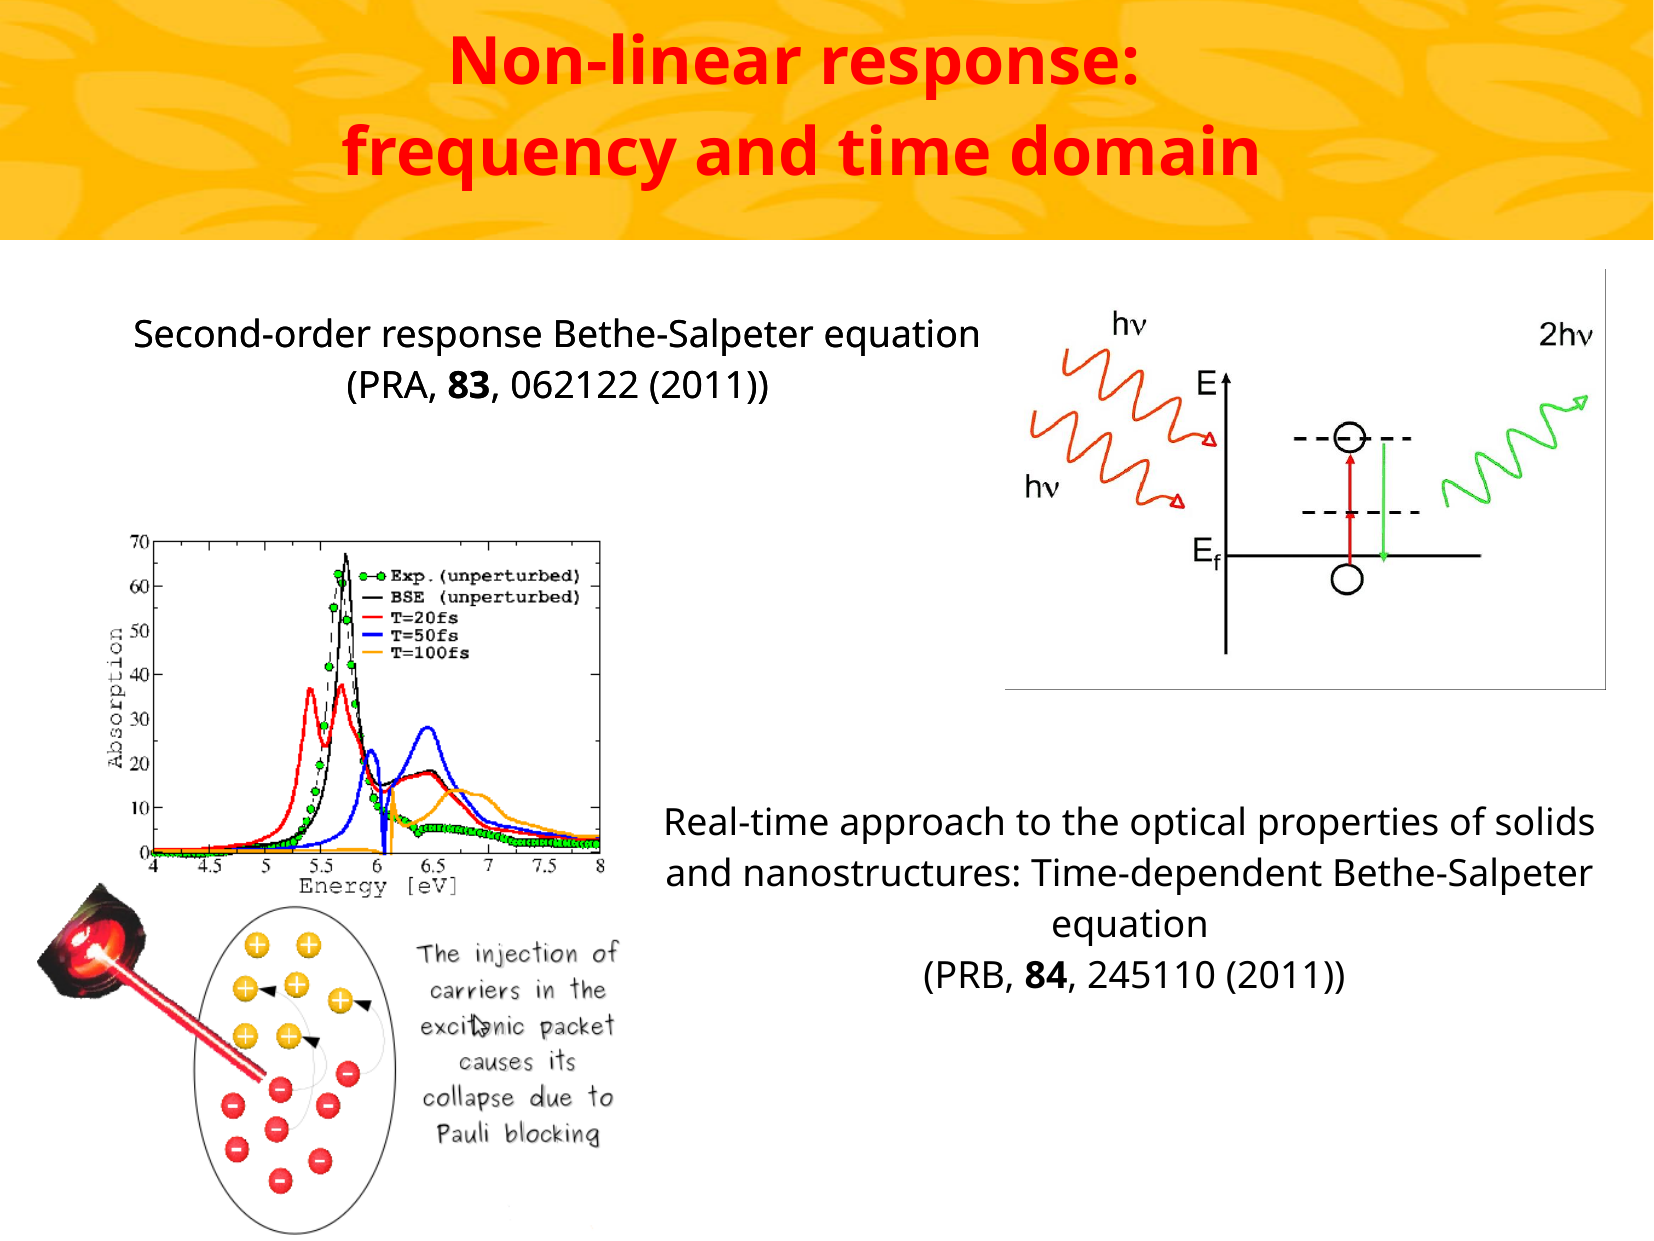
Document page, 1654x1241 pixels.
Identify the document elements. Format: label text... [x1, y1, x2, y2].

picture [37, 524, 638, 1241]
picture [0, 0, 1654, 241]
text_box Real-time approach to the optical properties of solids and nanostructures: Time-dependent Bethe-Salpeter equation (PRB, 84, 245110 (2011)) [647, 788, 1613, 1046]
picture [1005, 269, 1606, 691]
text_box Second-order response Bethe-Salpeter equation (PRA, 83, 062122 (2011)) [75, 300, 1041, 450]
text_box Non-linear response: frequency and time domain [15, 6, 1591, 241]
